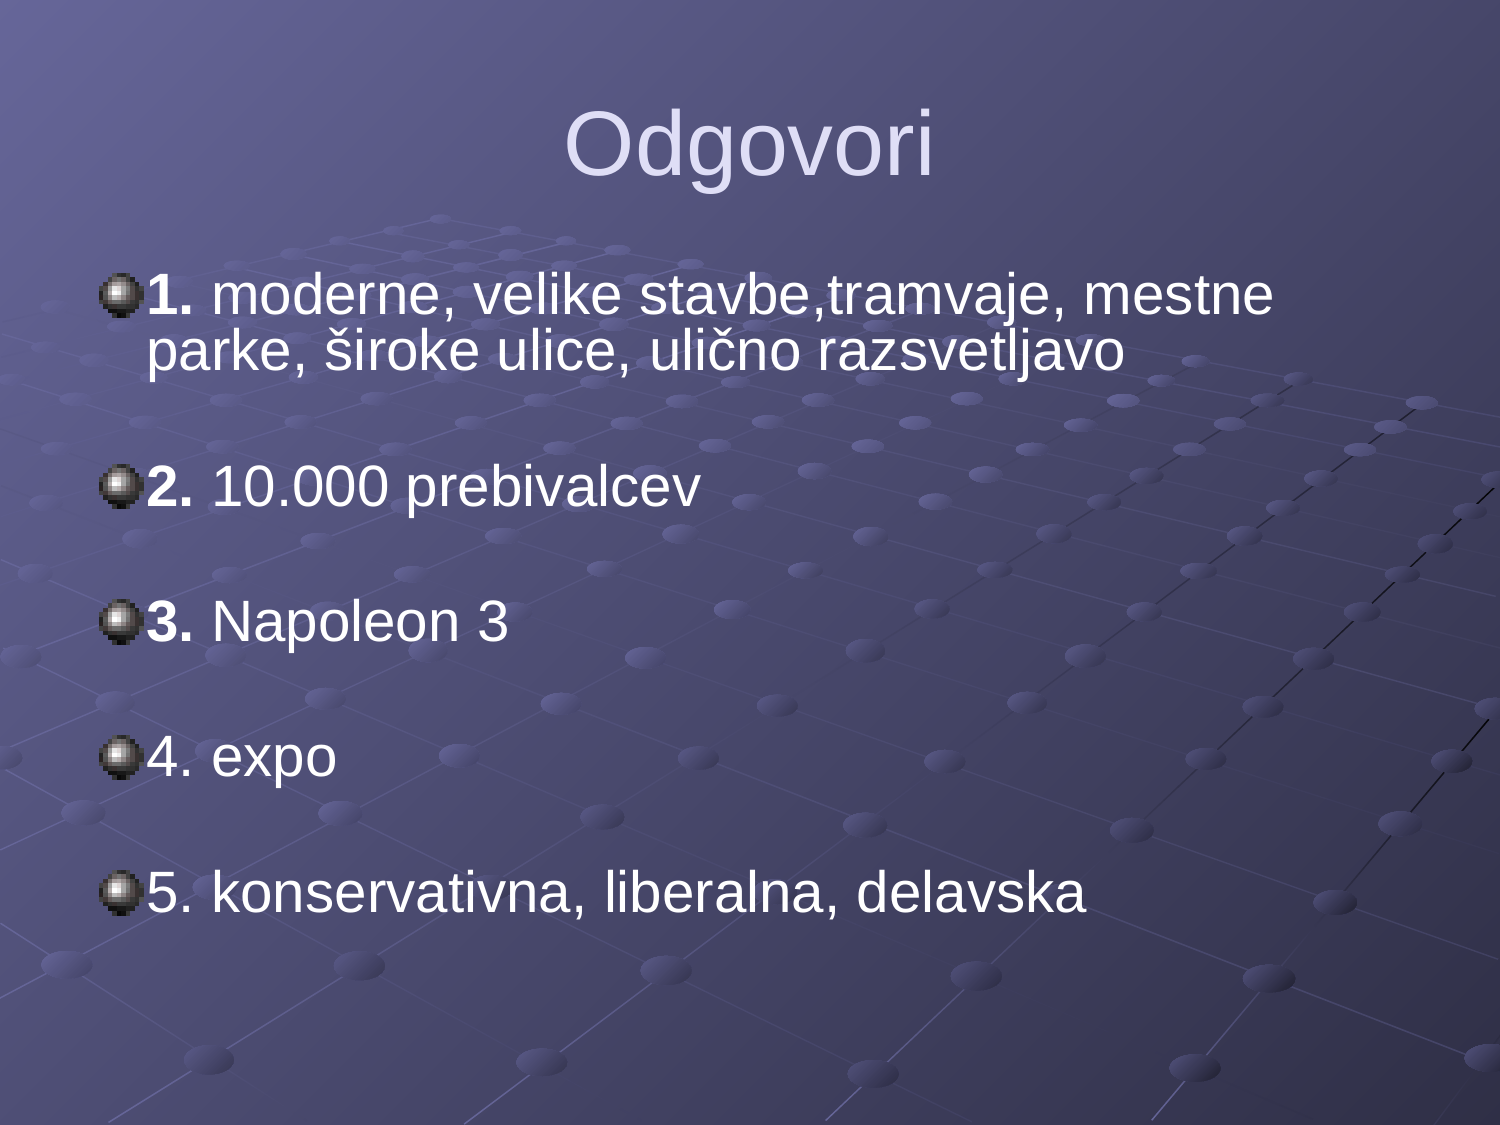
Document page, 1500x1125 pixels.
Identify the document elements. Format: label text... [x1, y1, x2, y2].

title Odgovori [75, 45, 1425, 233]
list 1. moderne, velike stavbe,tramvaje, mestne parke, široke ulice, ulično razsvetljavo 2. 10.000 prebivalcev 3. Napoleon 3 4. expo 5. konservativna, liberalna, delavska [75, 262, 1425, 1007]
